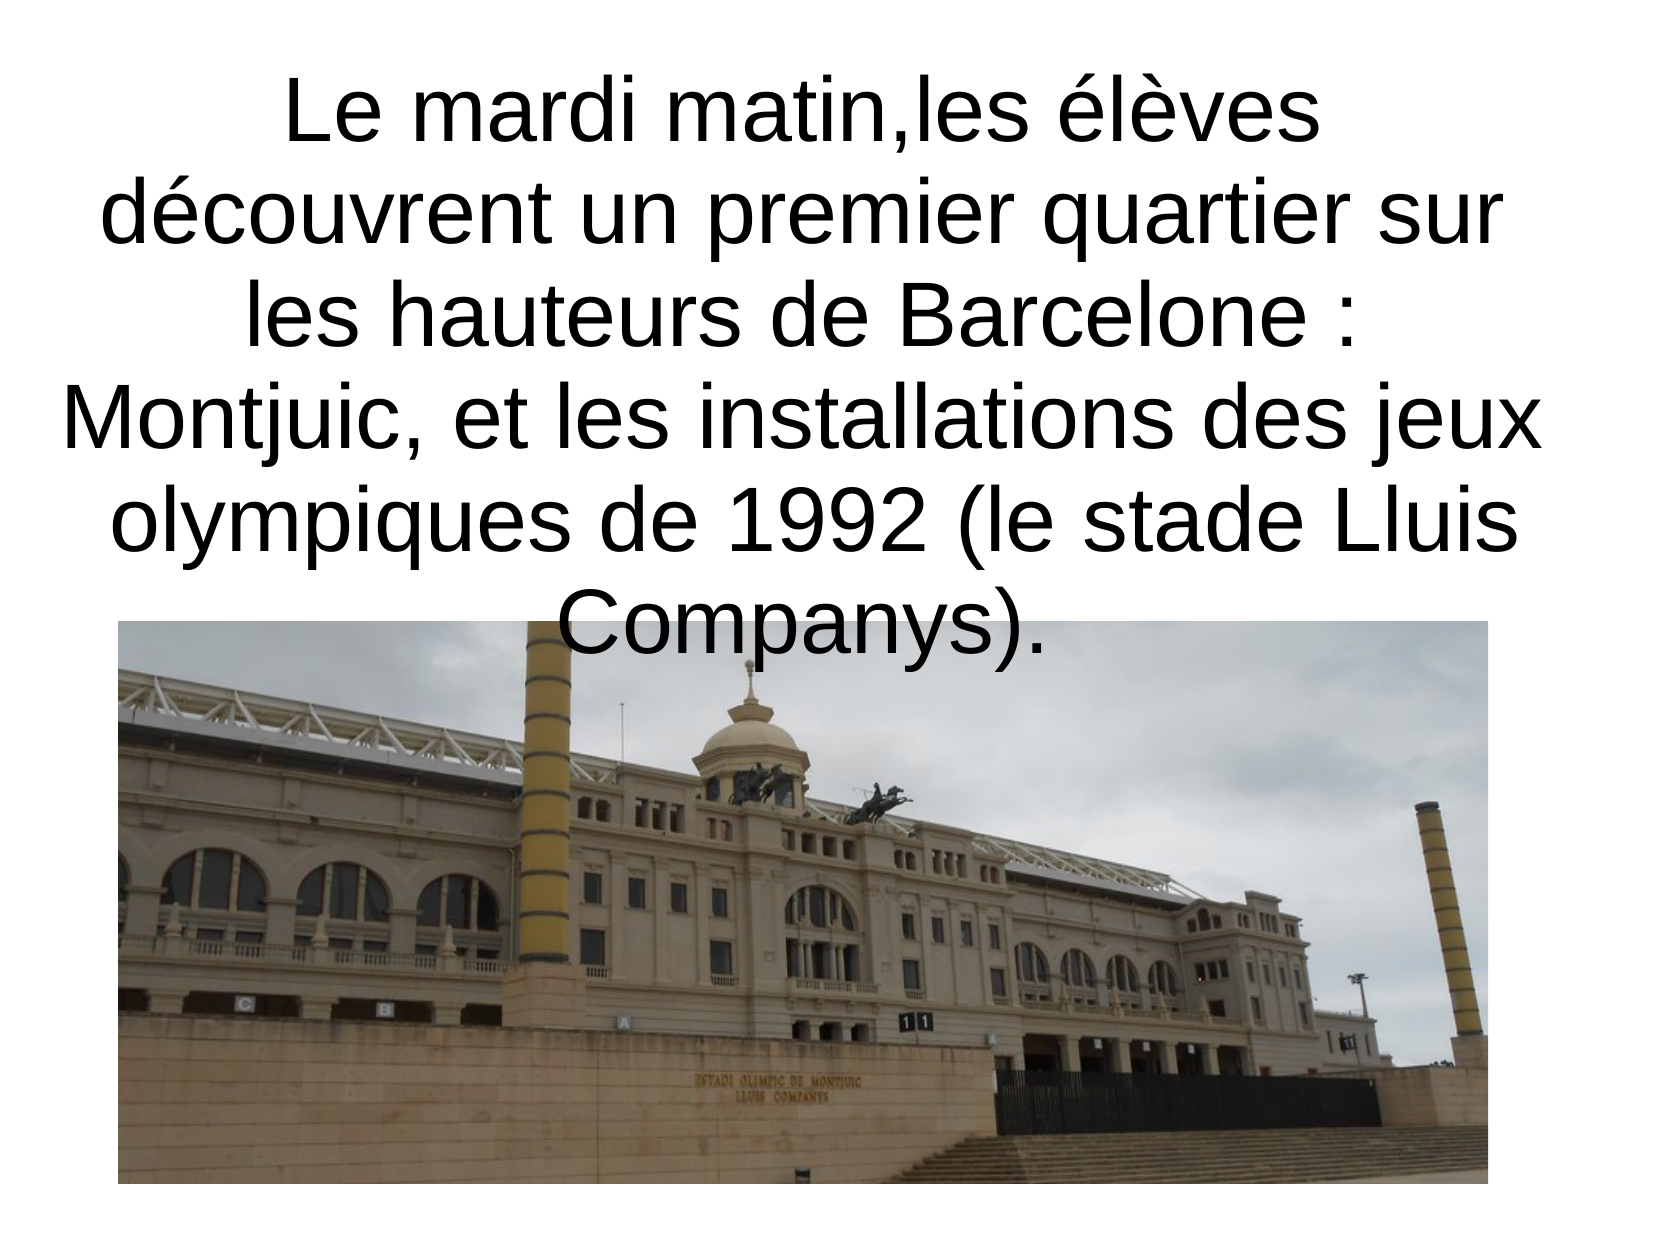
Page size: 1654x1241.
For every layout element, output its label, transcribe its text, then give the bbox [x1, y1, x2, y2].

picture [118, 674, 1489, 1184]
title Le mardi matin,les élèves découvrent un premier quartier sur les hauteurs de Barcelone : Montjuic, et les installations des jeux olympiques de 1992 (le stade Lluis Companys). [59, 58, 1548, 674]
